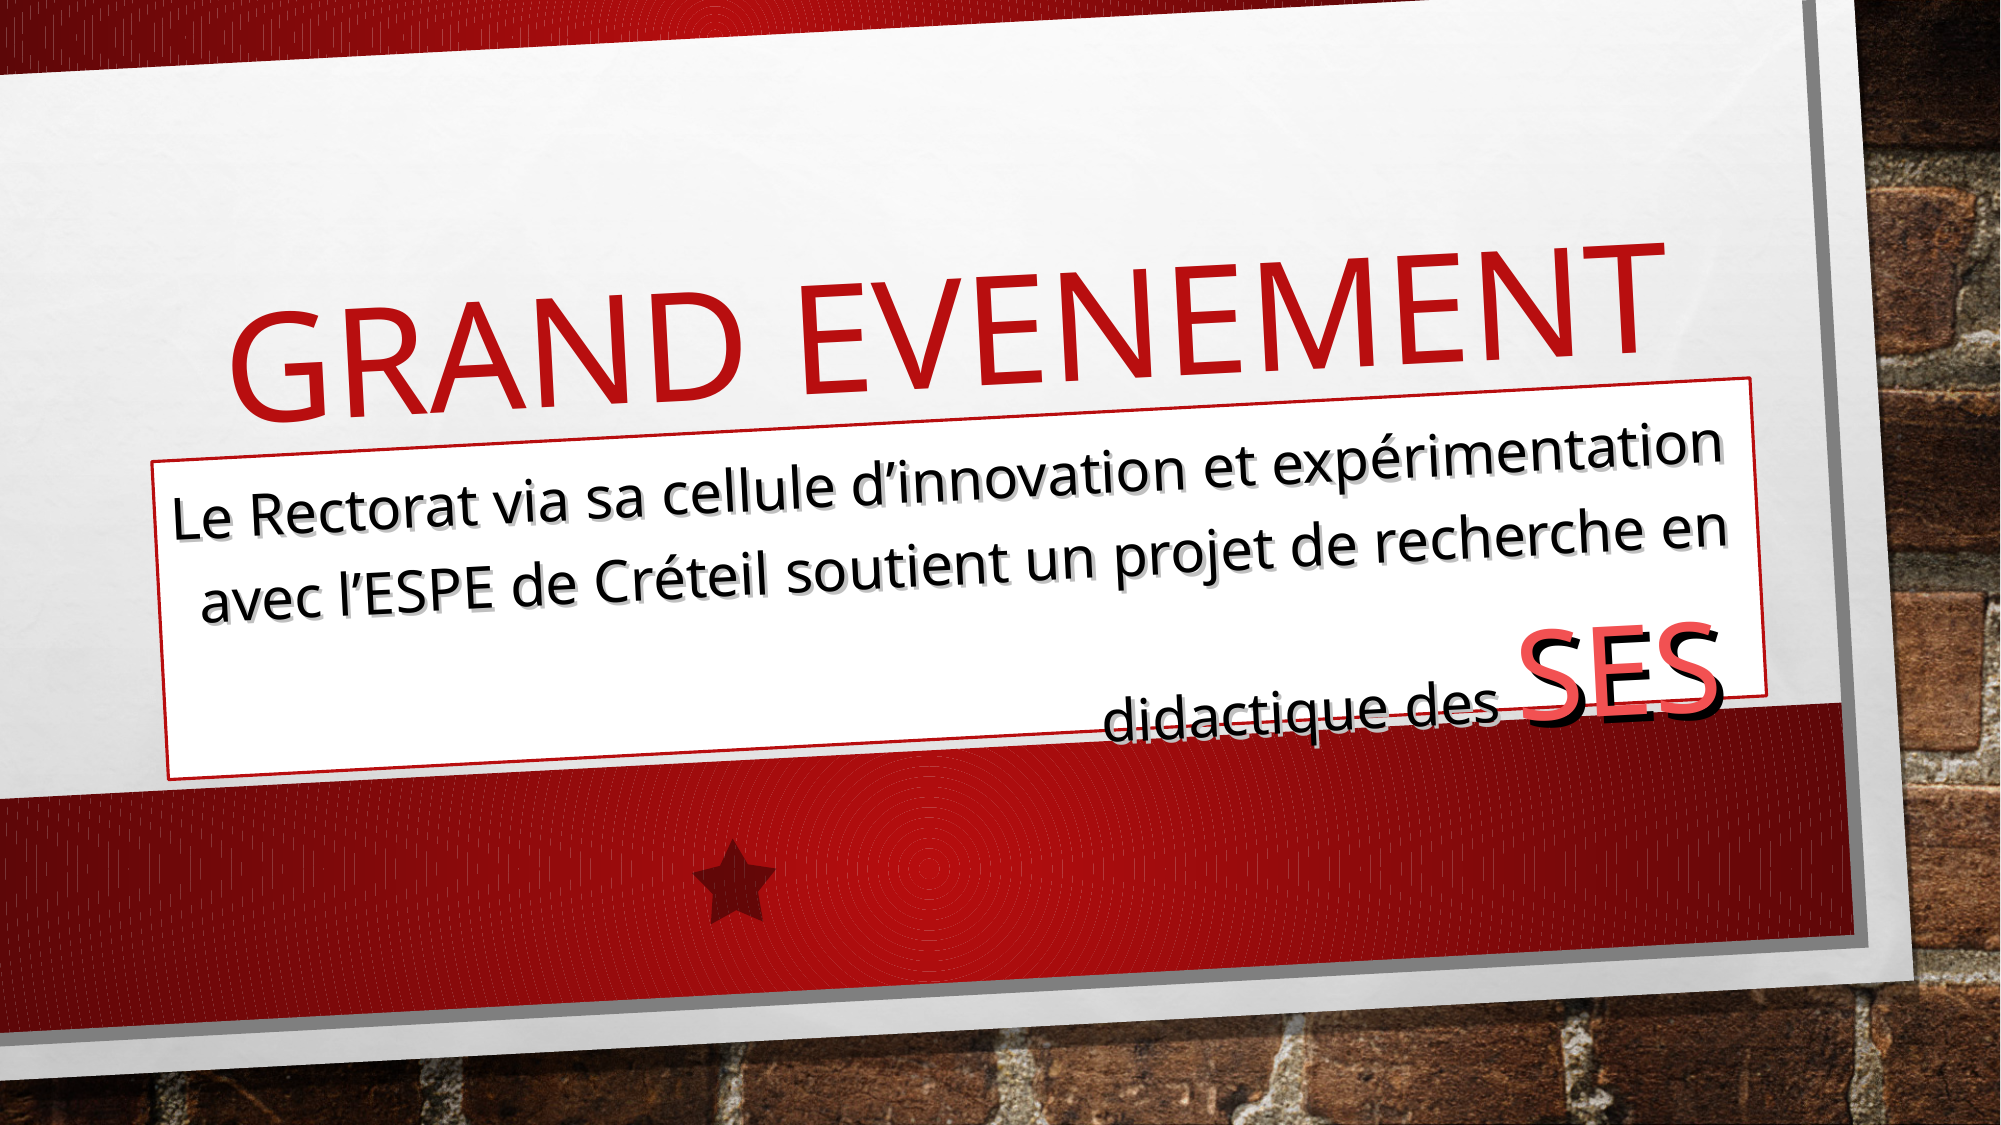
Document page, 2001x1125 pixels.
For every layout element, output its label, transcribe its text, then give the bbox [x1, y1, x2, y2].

title Grand evenement [135, 67, 1750, 460]
subtitle Le Rectorat via sa cellule d’innovation et expérimentation avec l’ESPE de Créteil soutient un projet de recherche en didactique des SES [151, 377, 1767, 780]
